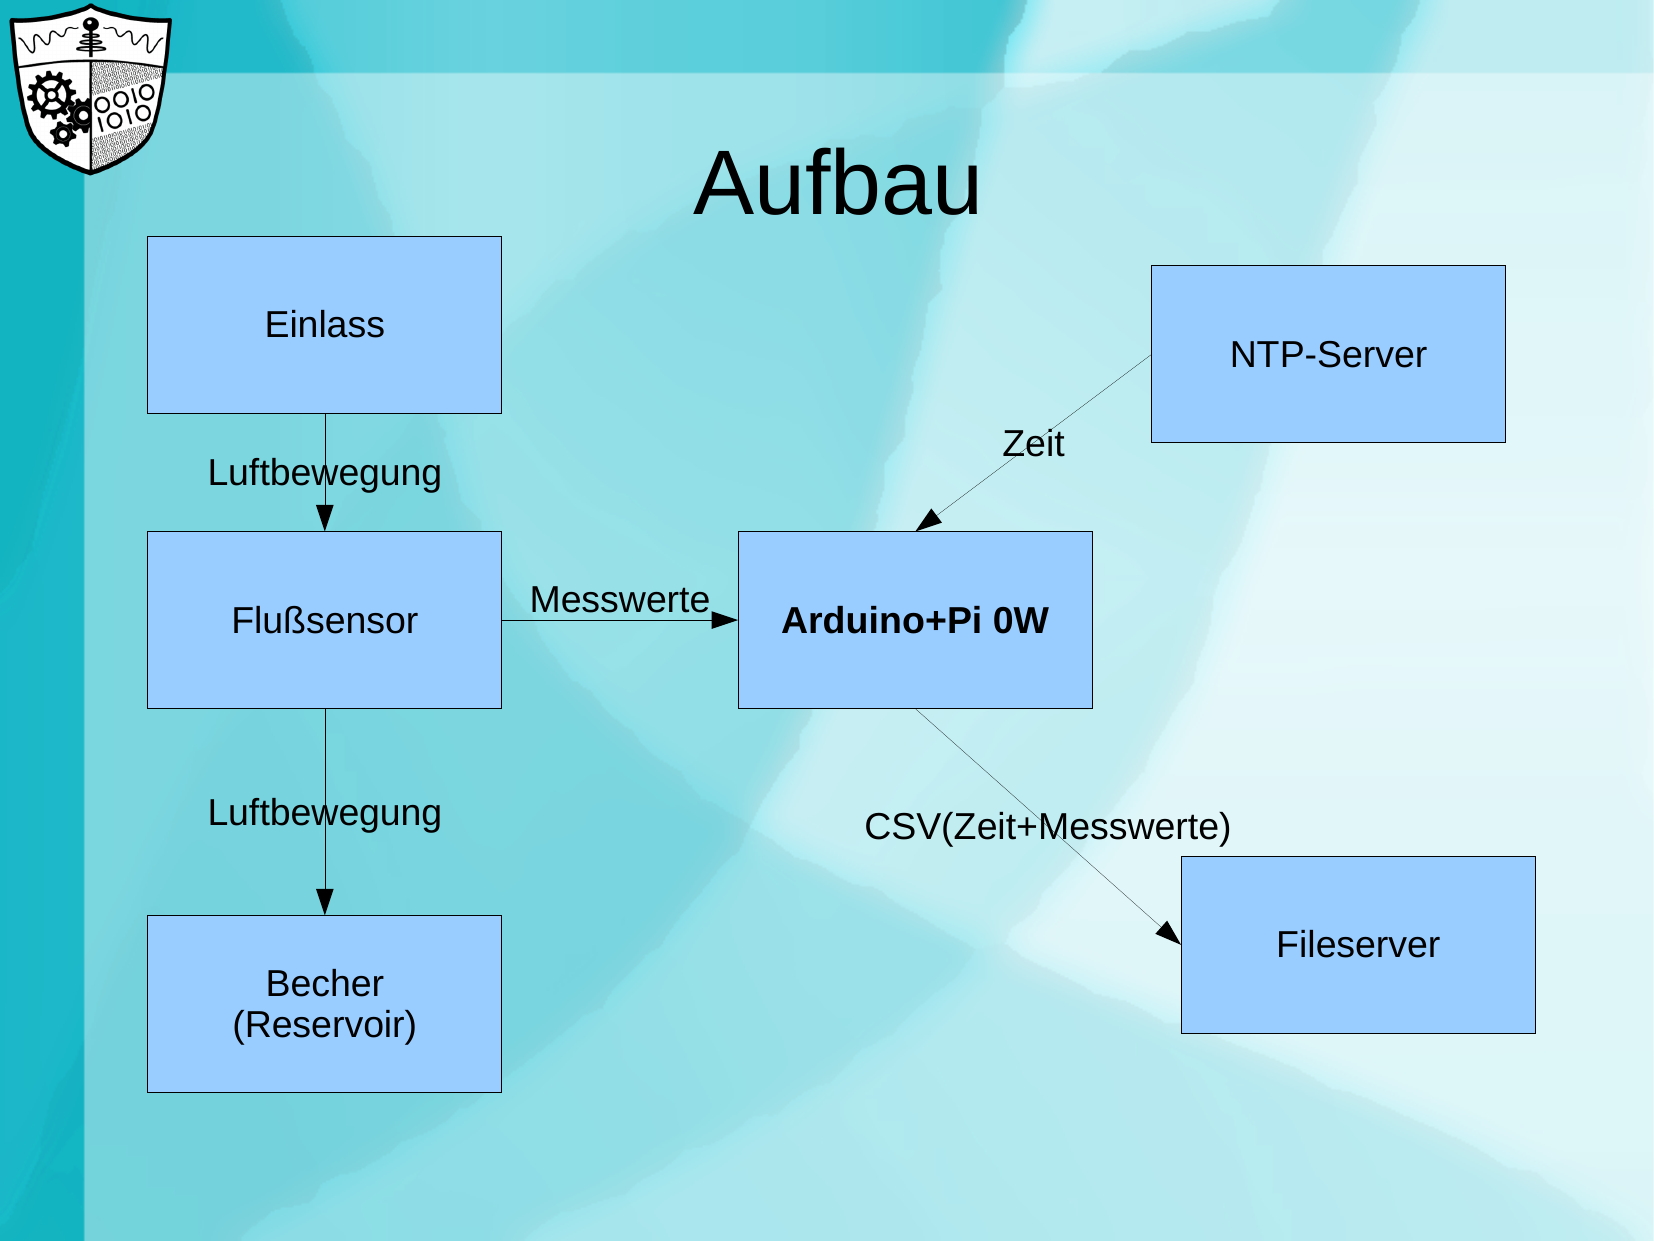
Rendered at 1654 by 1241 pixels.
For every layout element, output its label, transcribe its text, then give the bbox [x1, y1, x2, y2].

text_box Arduino+Pi 0W [738, 531, 1093, 709]
text_box Fileserver [1181, 856, 1536, 1034]
text_box NTP-Server [1151, 265, 1506, 443]
text_box Einlass [147, 236, 502, 414]
text_box Flußsensor [147, 531, 502, 709]
title Aufbau [94, 78, 1583, 287]
text_box Becher (Reservoir) [147, 915, 502, 1093]
picture [0, 0, 1654, 1241]
